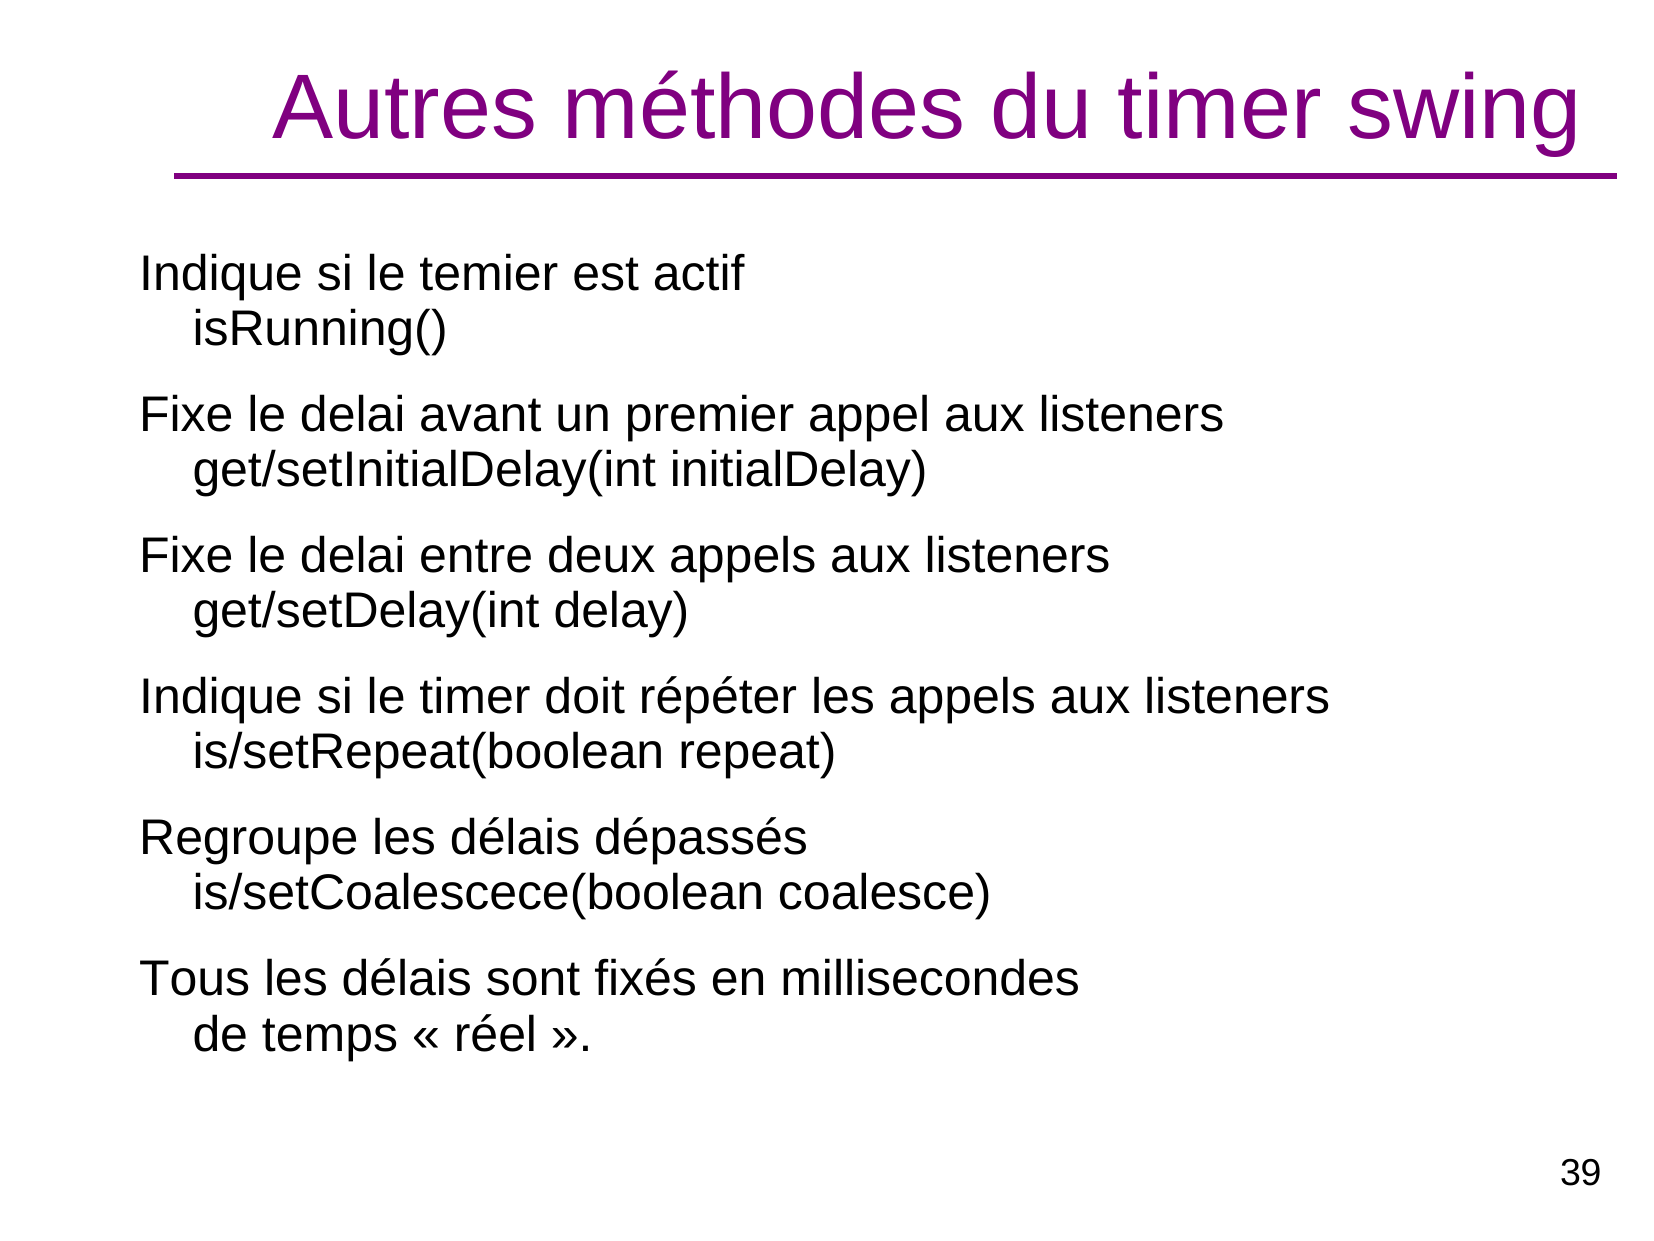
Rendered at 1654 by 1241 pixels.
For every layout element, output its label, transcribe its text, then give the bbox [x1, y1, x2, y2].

title Autres méthodes du timer swing [84, 55, 1584, 159]
list Indique si le temier est actif isRunning() Fixe le delai avant un premier appel aux listeners get/setInitialDelay(int initialDelay) Fixe le delai entre deux appels aux listeners get/setDelay(int delay) Indique si le timer doit répéter les appels aux listeners is/setRepeat(boolean repeat) Regroupe les délais dépassés is/setCoalescece(boolean coalesce) Tous les délais sont fixés en millisecondes de temps « réel ». [121, 244, 1534, 1109]
